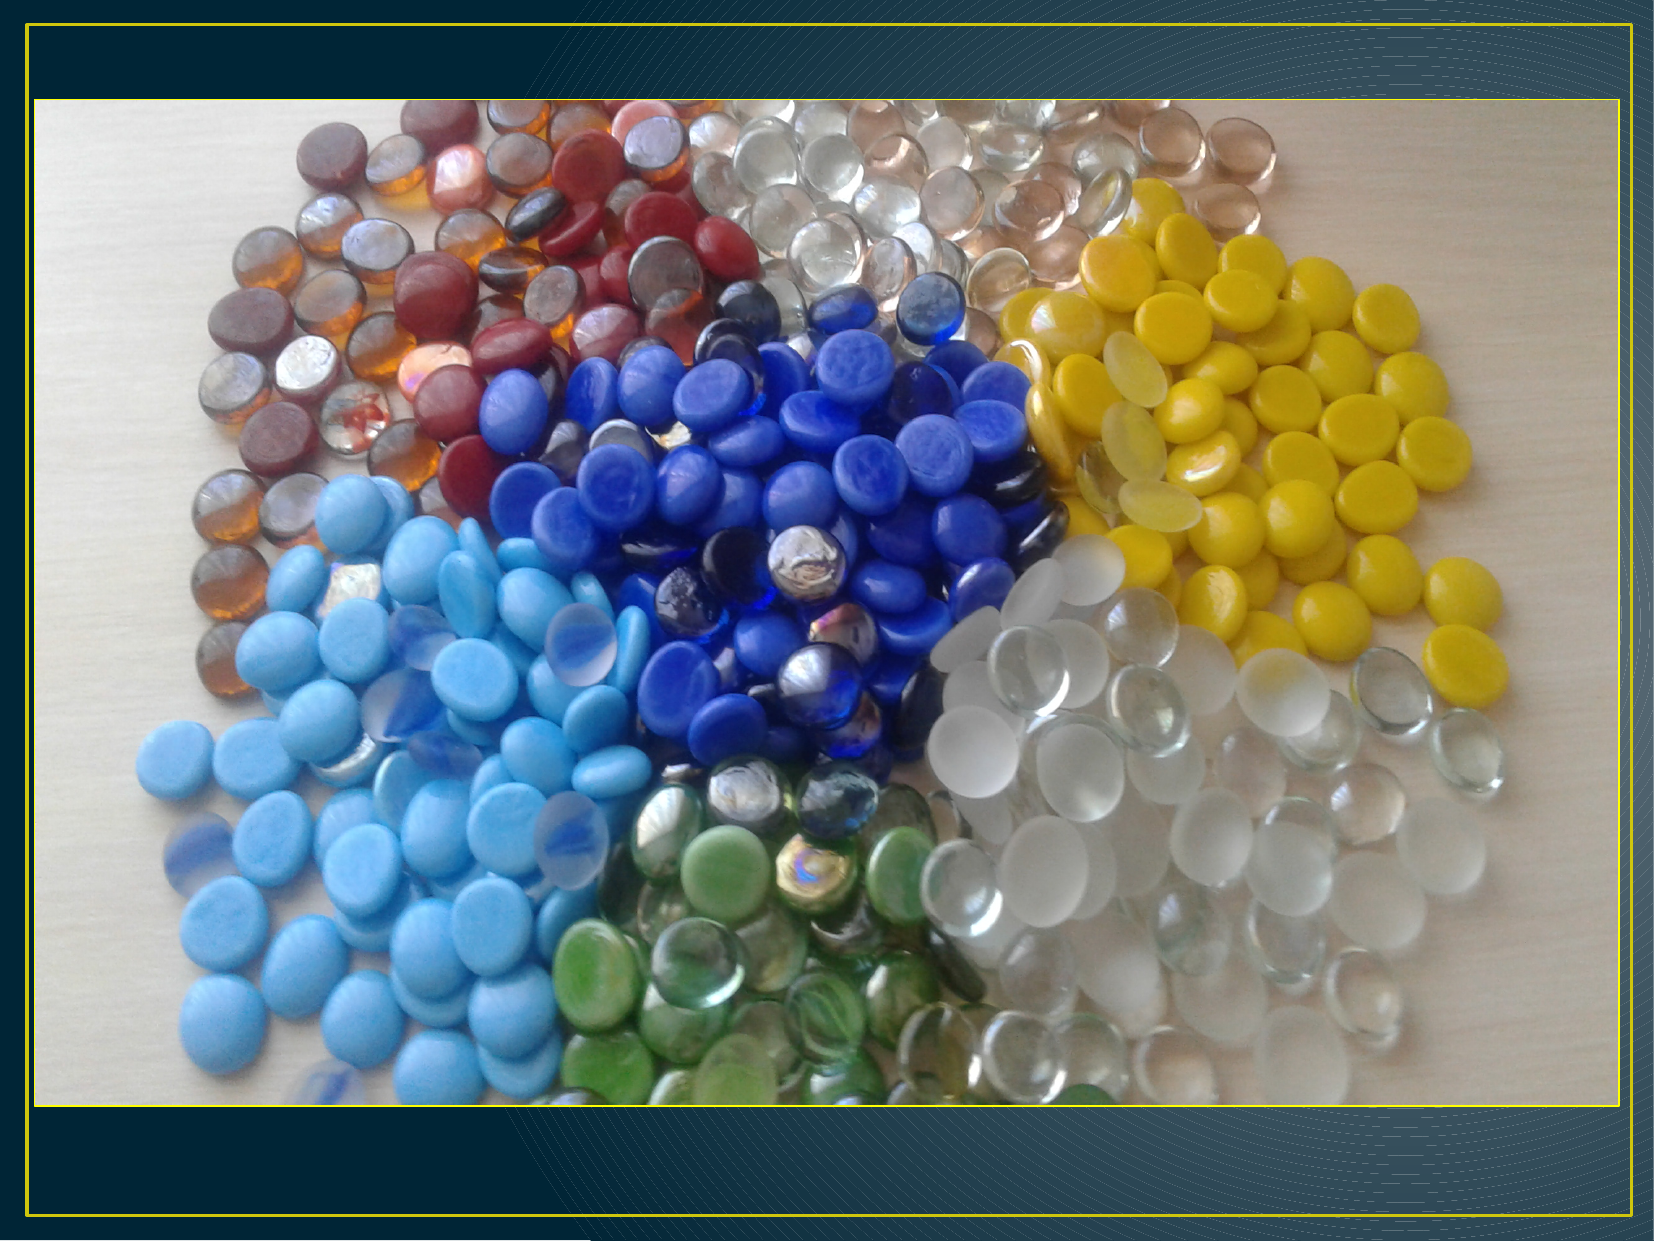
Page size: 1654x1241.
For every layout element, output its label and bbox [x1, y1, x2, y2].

picture [35, 100, 1619, 1105]
